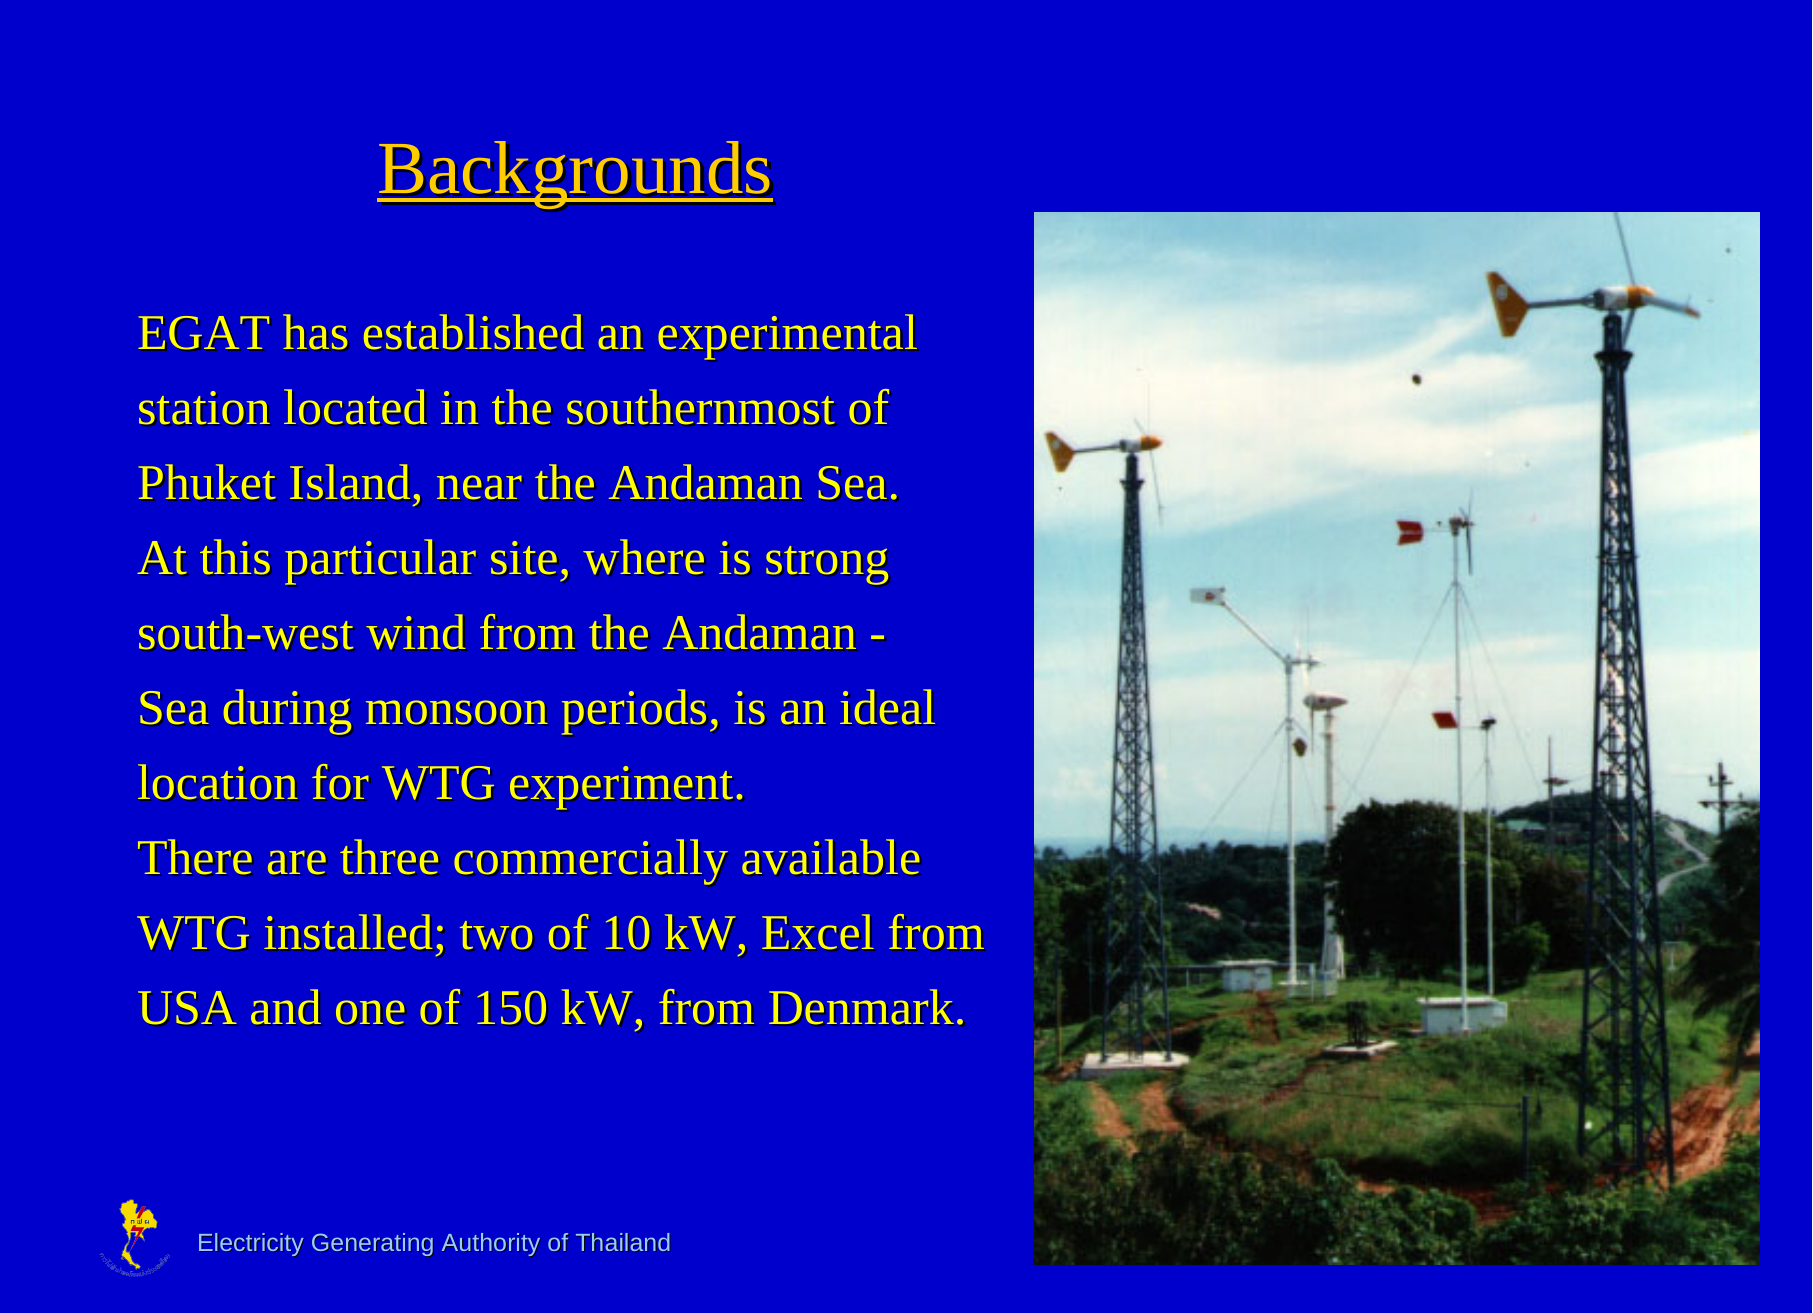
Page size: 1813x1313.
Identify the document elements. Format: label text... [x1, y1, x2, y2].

text_box Backgrounds [362, 110, 789, 217]
text_box EGAT has established an experimental station located in the southernmost of Phuket Island, near the Andaman Sea. At this particular site, where is strong south-west wind from the Andaman - Sea during monsoon periods, is an ideal location for WTG experiment. There are three commercially available WTG installed; two of 10 kW, Excel from USA and one of 150 kW, from Denmark. [122, 276, 1025, 1043]
picture [1034, 212, 1760, 1265]
picture [97, 1197, 172, 1280]
